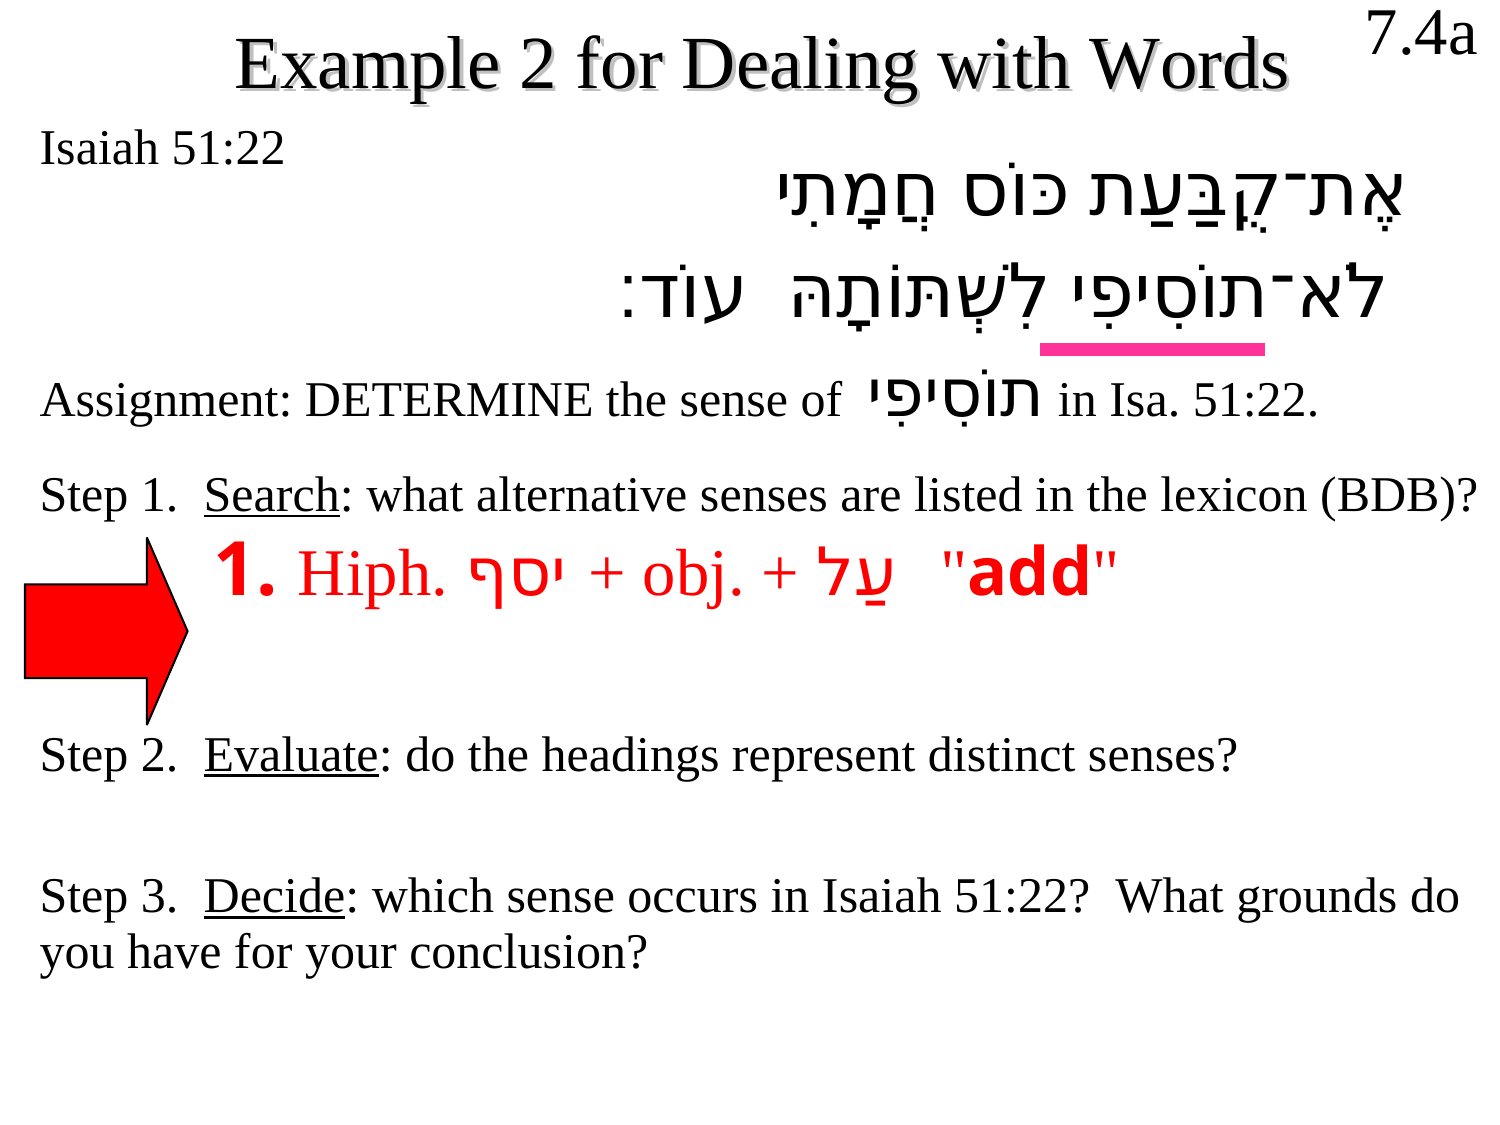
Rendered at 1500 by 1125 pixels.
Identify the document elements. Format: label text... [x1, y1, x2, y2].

text_box Isaiah 51:22 [24, 112, 438, 184]
text_box Assignment: DETERMINE the sense of תוֹסִיפִי in Isa. 51:22. Step 1. Search: what alternative senses are listed in the lexicon (BDB)? Step 2. Evaluate: do the headings represent distinct senses? Step 3. Decide: which sense occurs in Isaiah 51:22? What grounds do you have for your conclusion? [24, 337, 1500, 987]
text_box אֶת־קֻבַּעַת כּוֹס חֲמָתִי לֹא־תוֹסִיפִי לִשְׁתּוֹתָהּ עוֹד׃ [61, 127, 1425, 403]
title Example 2 for Dealing with Words [87, 0, 1438, 113]
text_box 1. Hiph. יסף + obj. + עַל "add" [199, 499, 1212, 629]
text_box 7.4a [1349, 0, 1500, 77]
text_box [24, 537, 188, 726]
